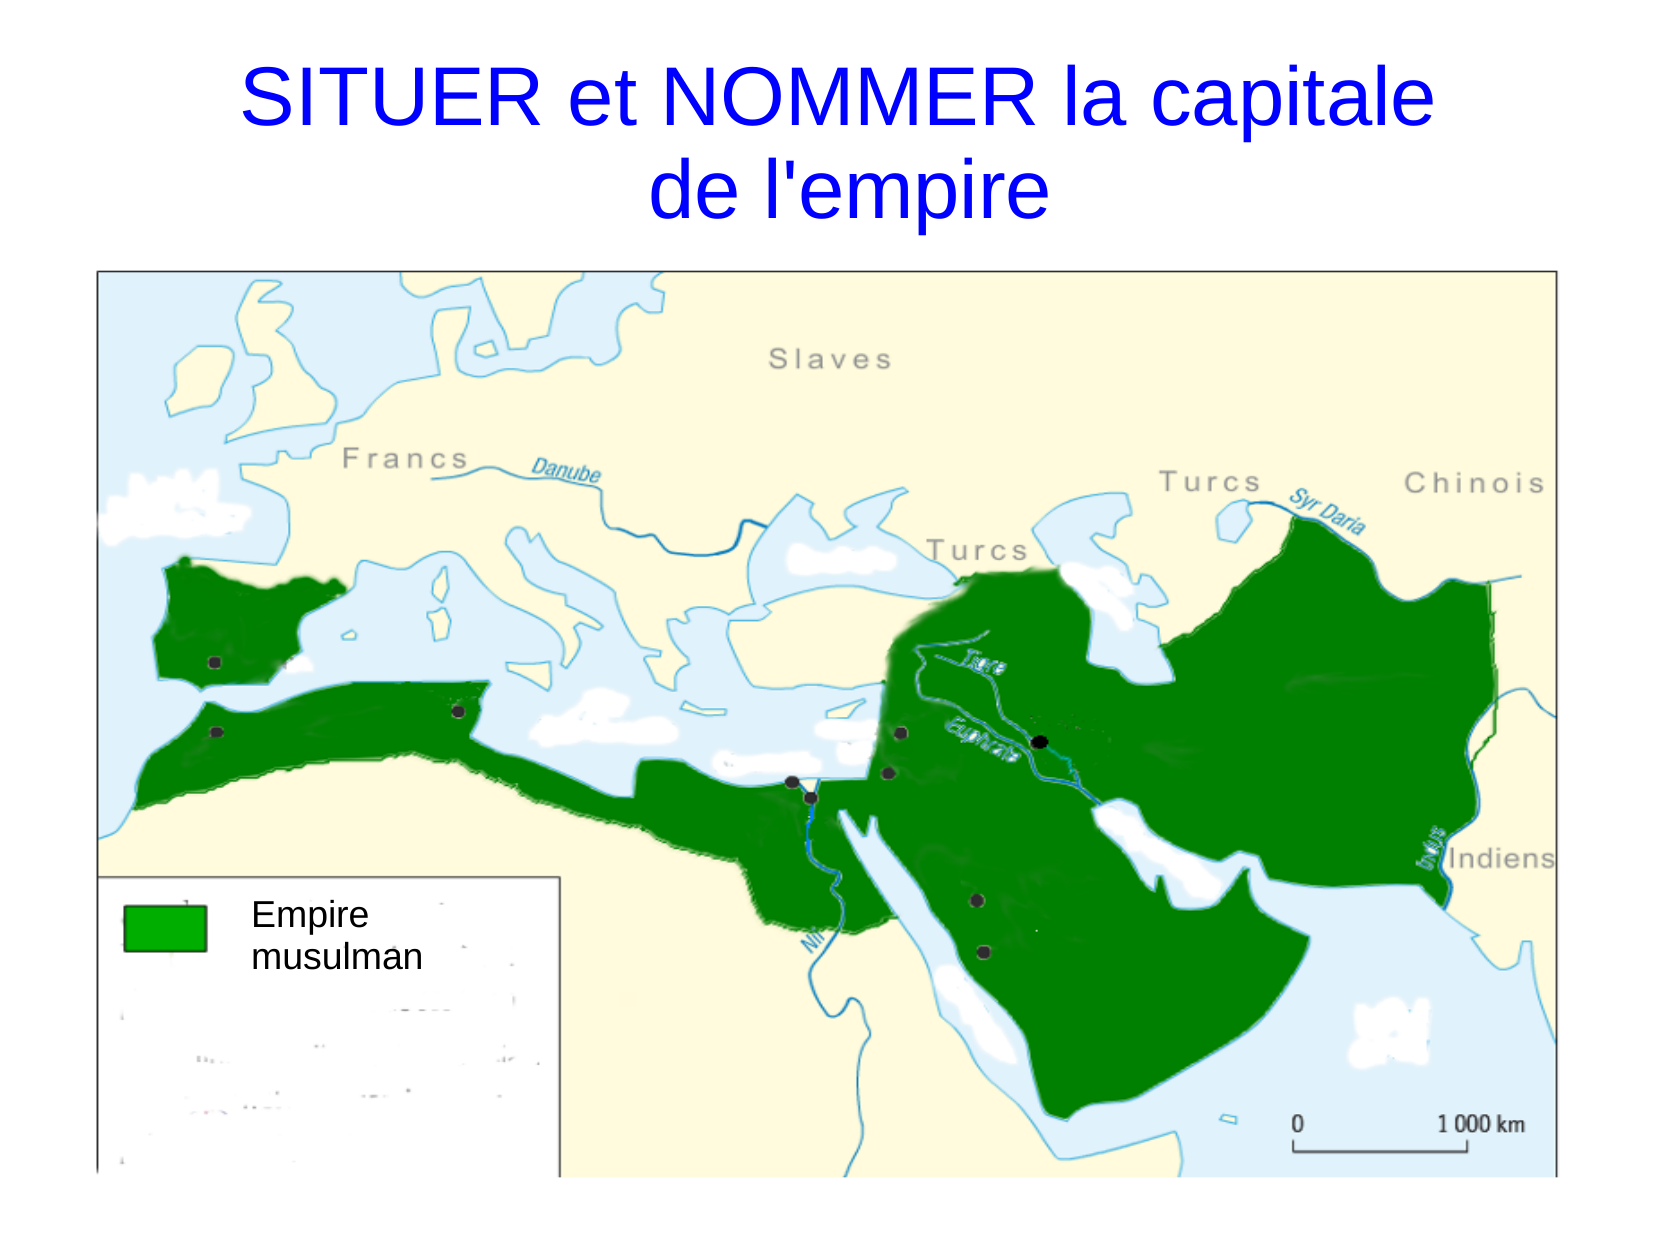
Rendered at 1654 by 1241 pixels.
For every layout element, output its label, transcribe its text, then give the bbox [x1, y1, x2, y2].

picture [88, 265, 1565, 1182]
title SITUER et NOMMER la capitale de l'empire [106, 50, 1595, 237]
text_box Empire musulman [236, 885, 502, 1069]
